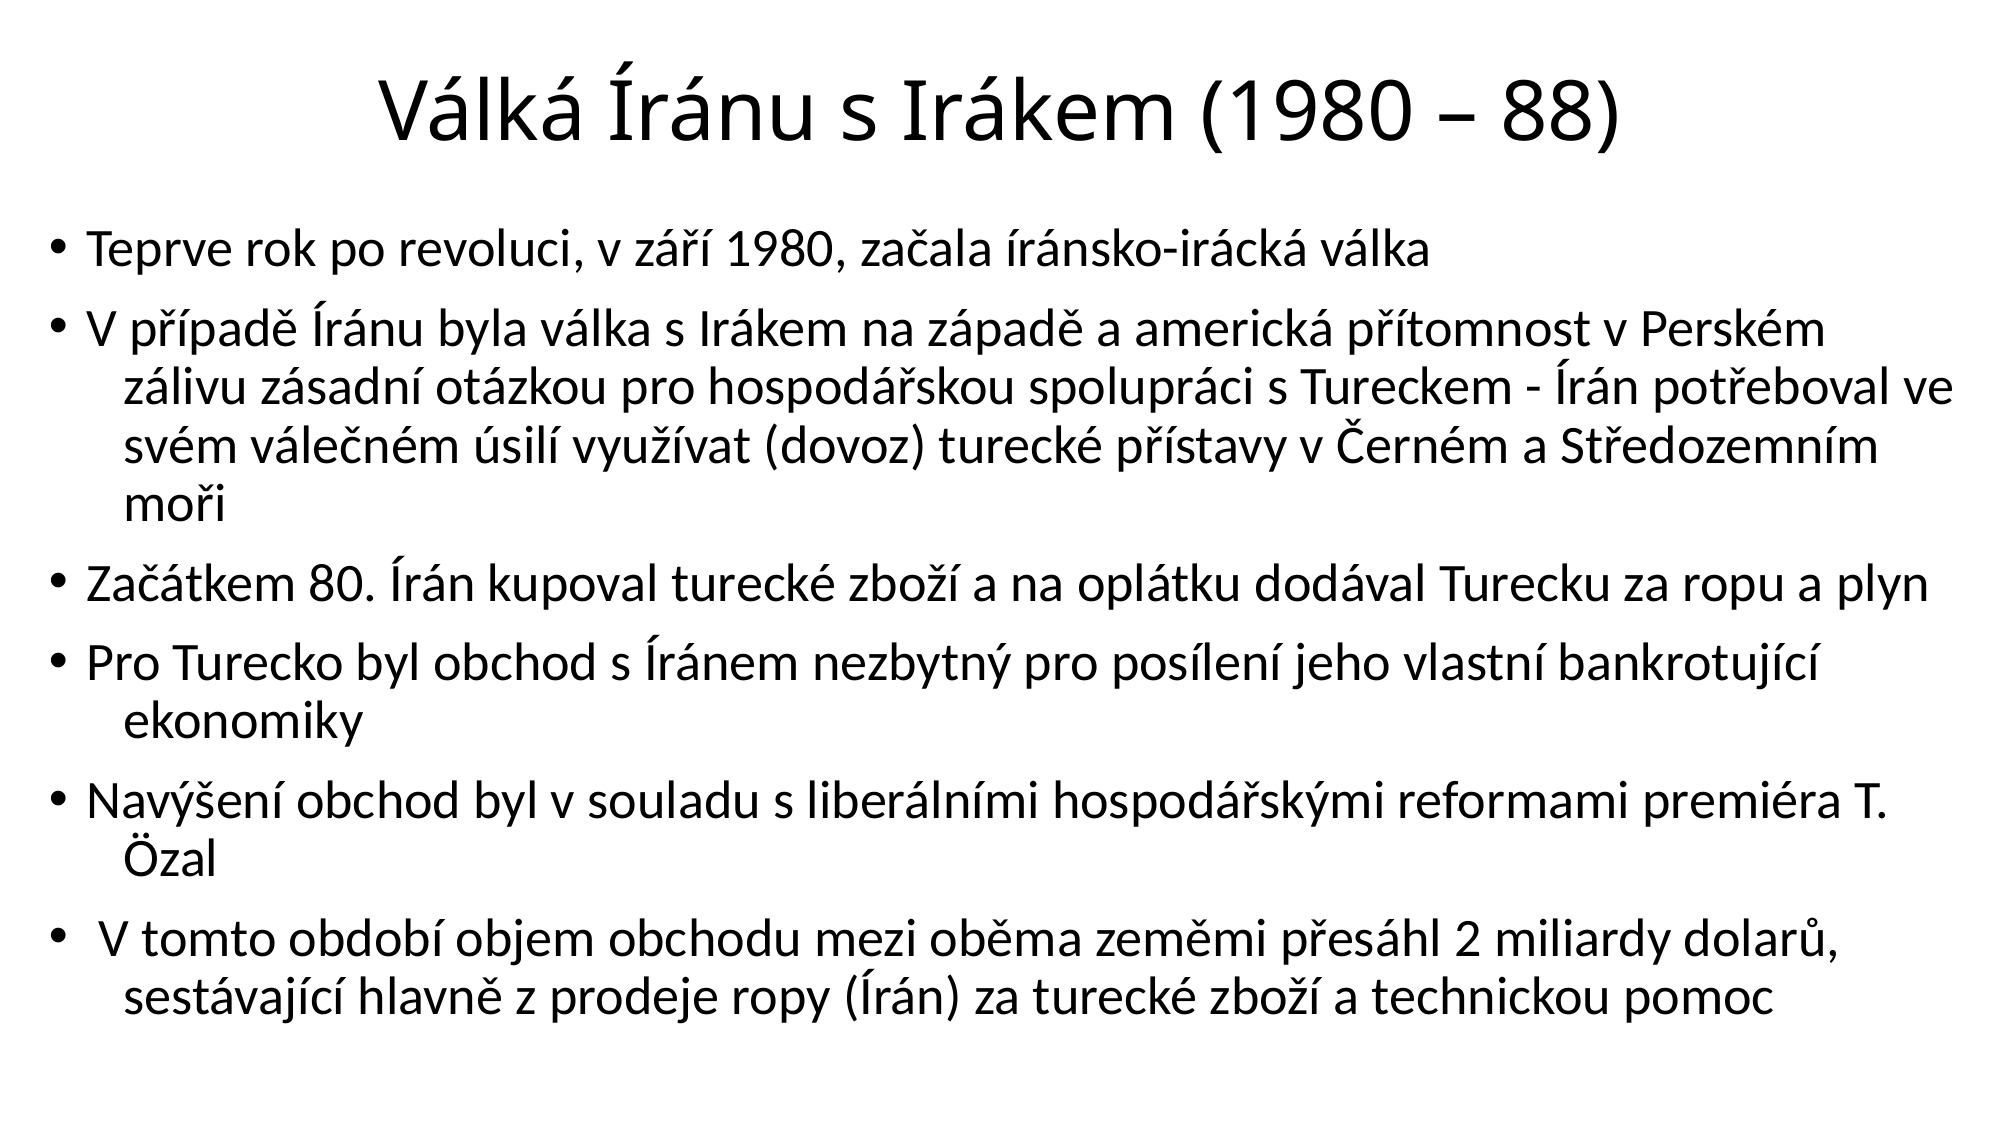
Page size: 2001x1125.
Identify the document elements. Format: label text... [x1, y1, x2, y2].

list Teprve rok po revoluci, v září 1980, začala íránsko-irácká válka V případě Íránu byla válka s Irákem na západě a americká přítomnost v Perském zálivu zásadní otázkou pro hospodářskou spolupráci s Tureckem - Írán potřeboval ve svém válečném úsilí využívat (dovoz) turecké přístavy v Černém a Středozemním moři Začátkem 80. Írán kupoval turecké zboží a na oplátku dodával Turecku za ropu a plyn Pro Turecko byl obchod s Íránem nezbytný pro posílení jeho vlastní bankrotující ekonomiky Navýšení obchod byl v souladu s liberálními hospodářskými reformami premiéra T. Özal V tomto období objem obchodu mezi oběma zeměmi přesáhl 2 miliardy dolarů, sestávající hlavně z prodeje ropy (Írán) za turecké zboží a technickou pomoc [33, 212, 1981, 1101]
title Válká Íránu s Irákem (1980 – 88) [137, 59, 1863, 167]
